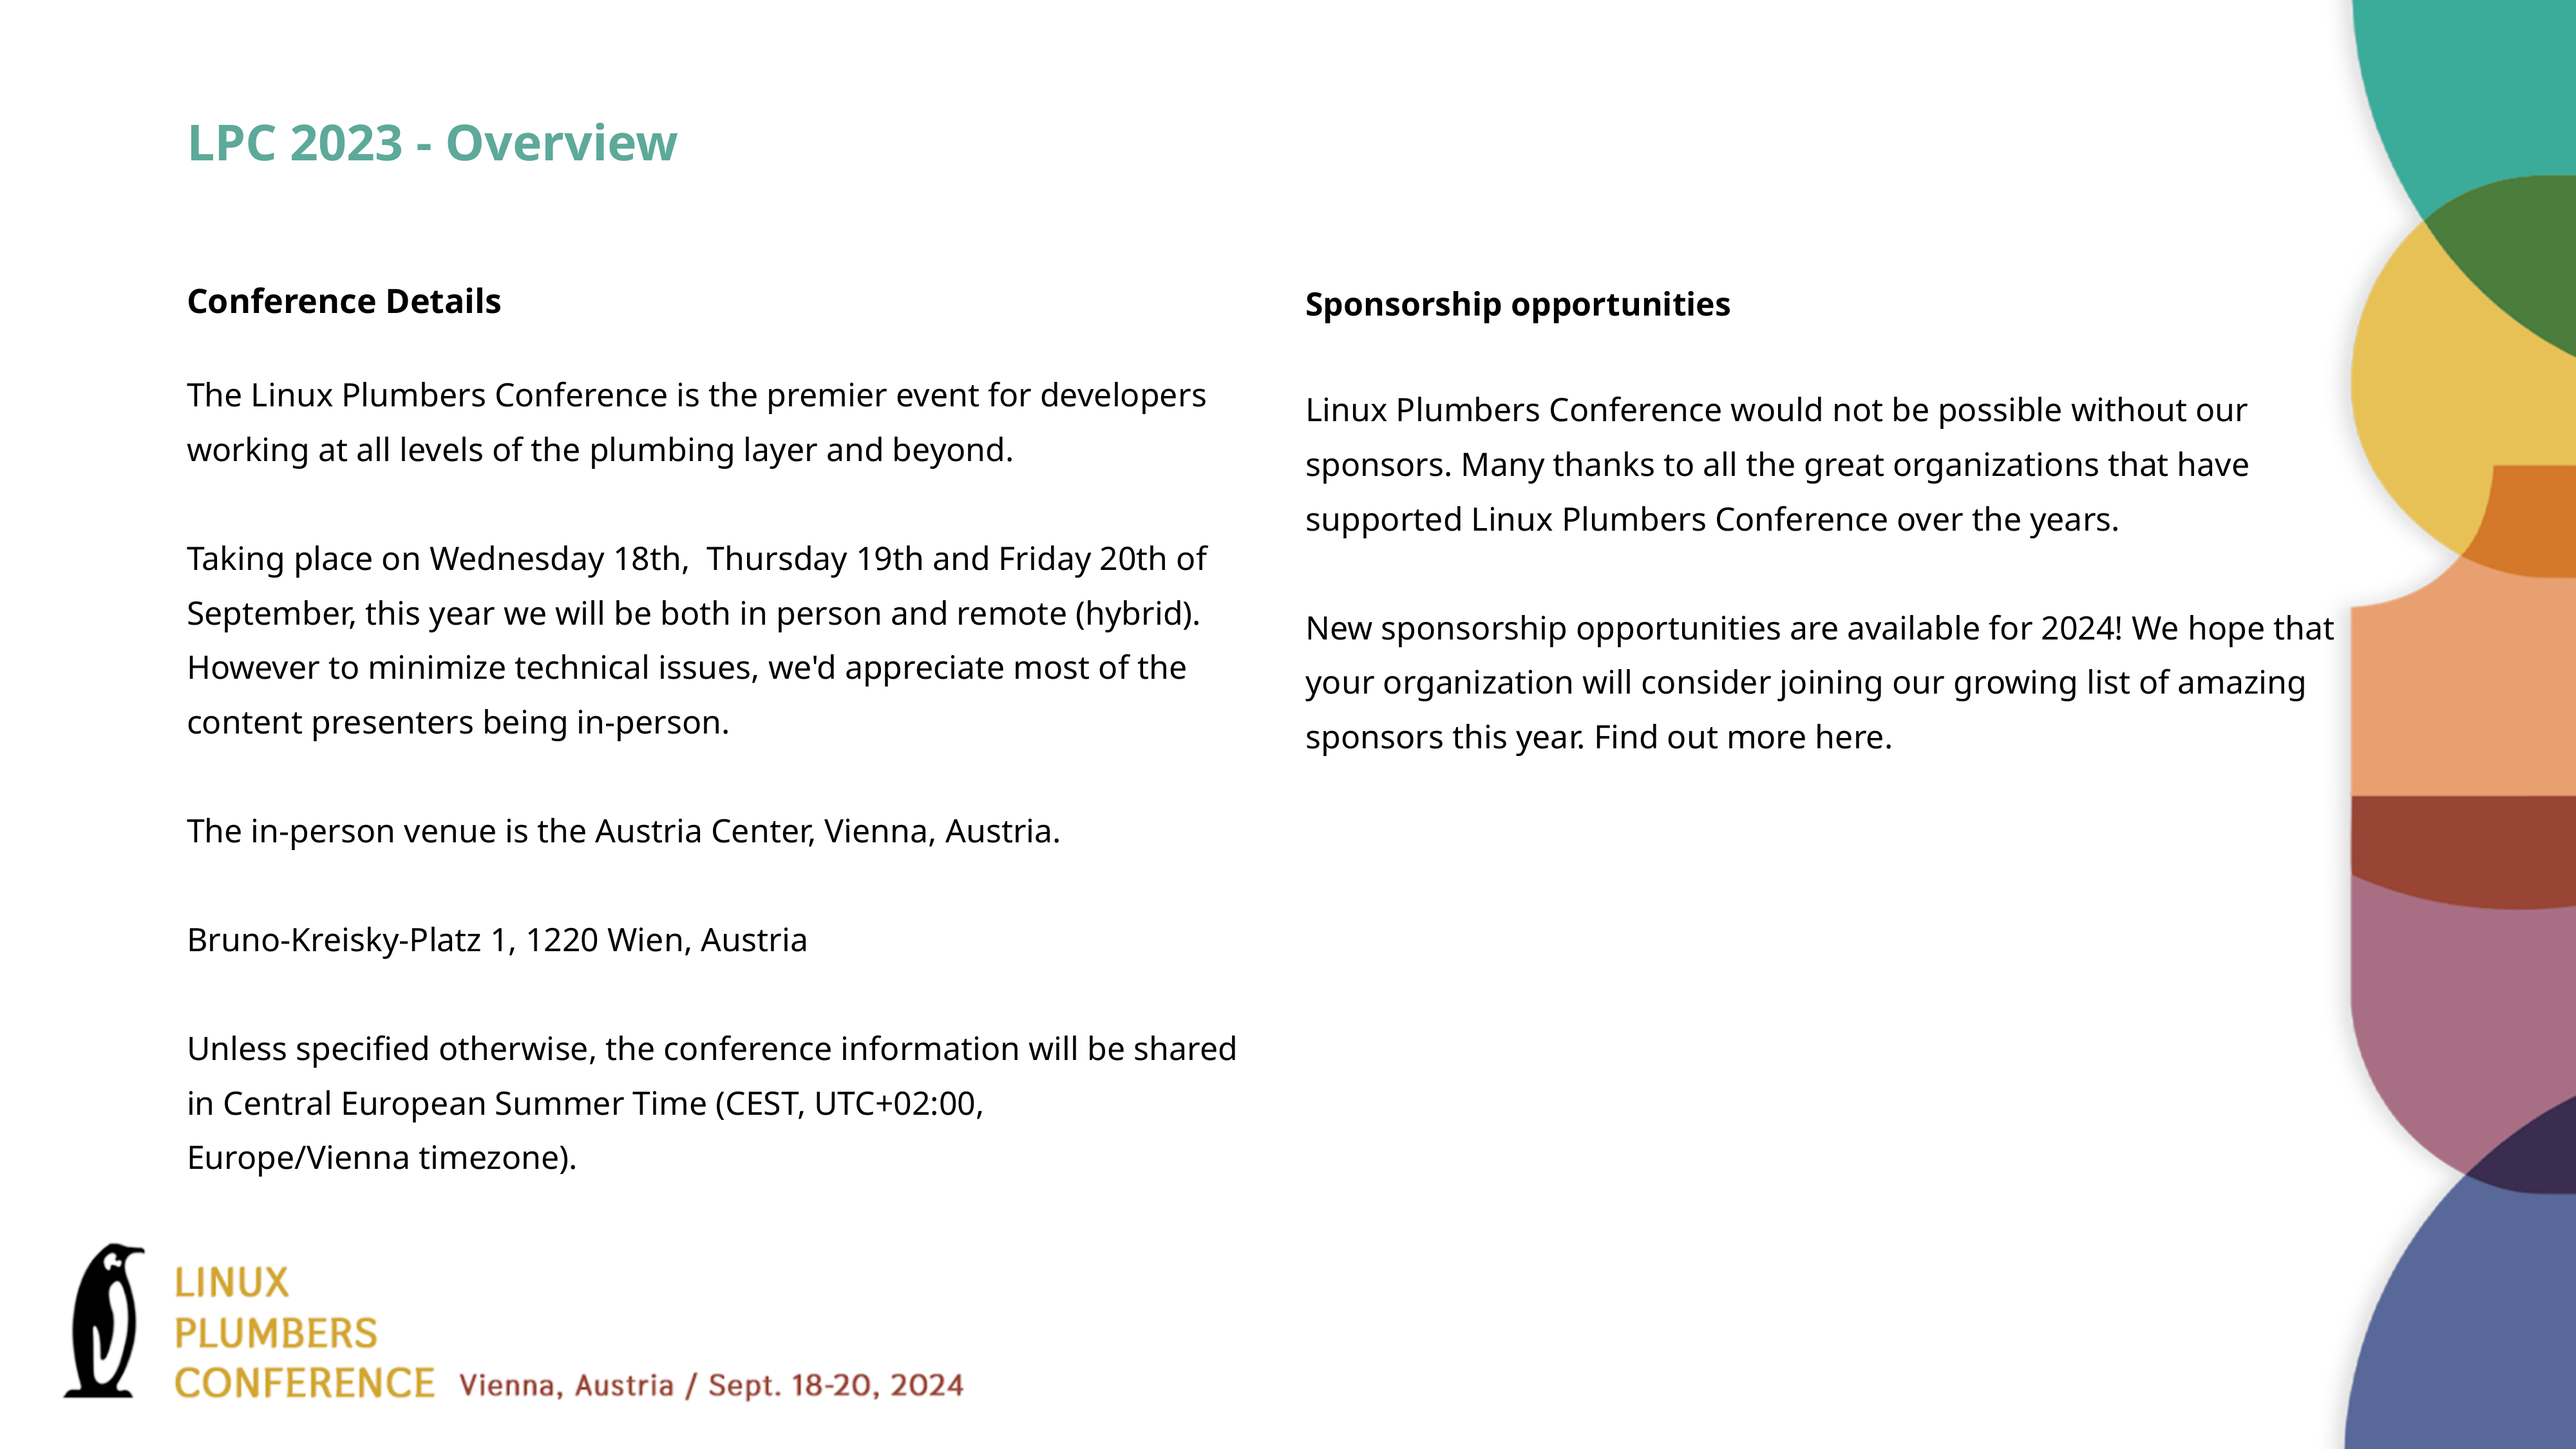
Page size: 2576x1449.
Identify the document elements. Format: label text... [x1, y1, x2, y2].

picture [0, 0, 2576, 1449]
list Sponsorship opportunities Linux Plumbers Conference would not be possible without our sponsors. Many thanks to all the great organizations that have supported Linux Plumbers Conference over the years. New sponsorship opportunities are available for 2024! We hope that your organization will consider joining our growing list of amazing sponsors this year. Find out more here. [1296, 266, 2354, 1186]
list Conference Details The Linux Plumbers Conference is the premier event for developers working at all levels of the plumbing layer and beyond. Taking place on Wednesday 18th, Thursday 19th and Friday 20th of September, this year we will be both in person and remote (hybrid). However to minimize technical issues, we'd appreciate most of the content presenters being in-person. The in-person venue is the Austria Center, Vienna, Austria. Bruno-Kreisky-Platz 1, 1220 Wien, Austria Unless specified otherwise, the conference information will be shared in Central European Summer Time (CEST, UTC+02:00, Europe/Vienna timezone). [177, 263, 1280, 1184]
title LPC 2023 - Overview [177, 62, 2354, 229]
